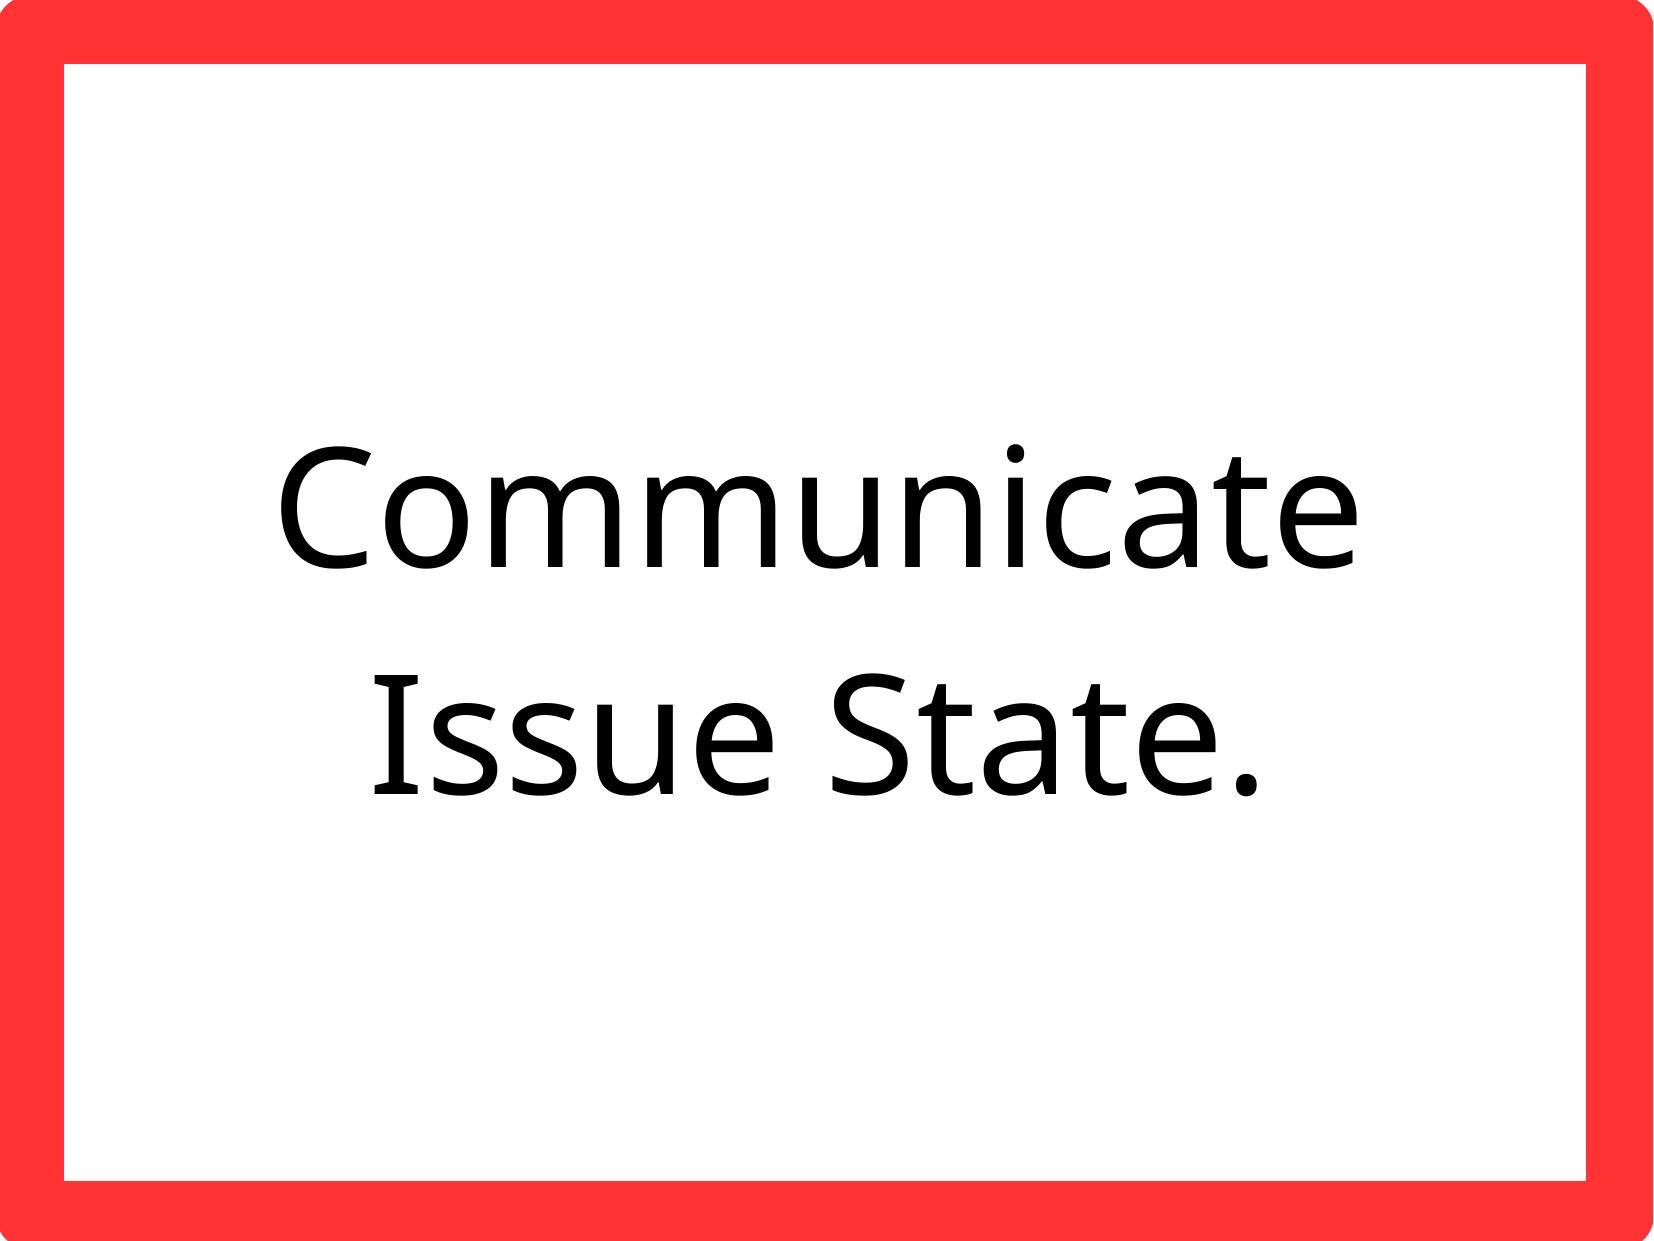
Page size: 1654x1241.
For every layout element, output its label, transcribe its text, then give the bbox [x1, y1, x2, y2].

text_box Communicate Issue State. [75, 300, 1563, 934]
